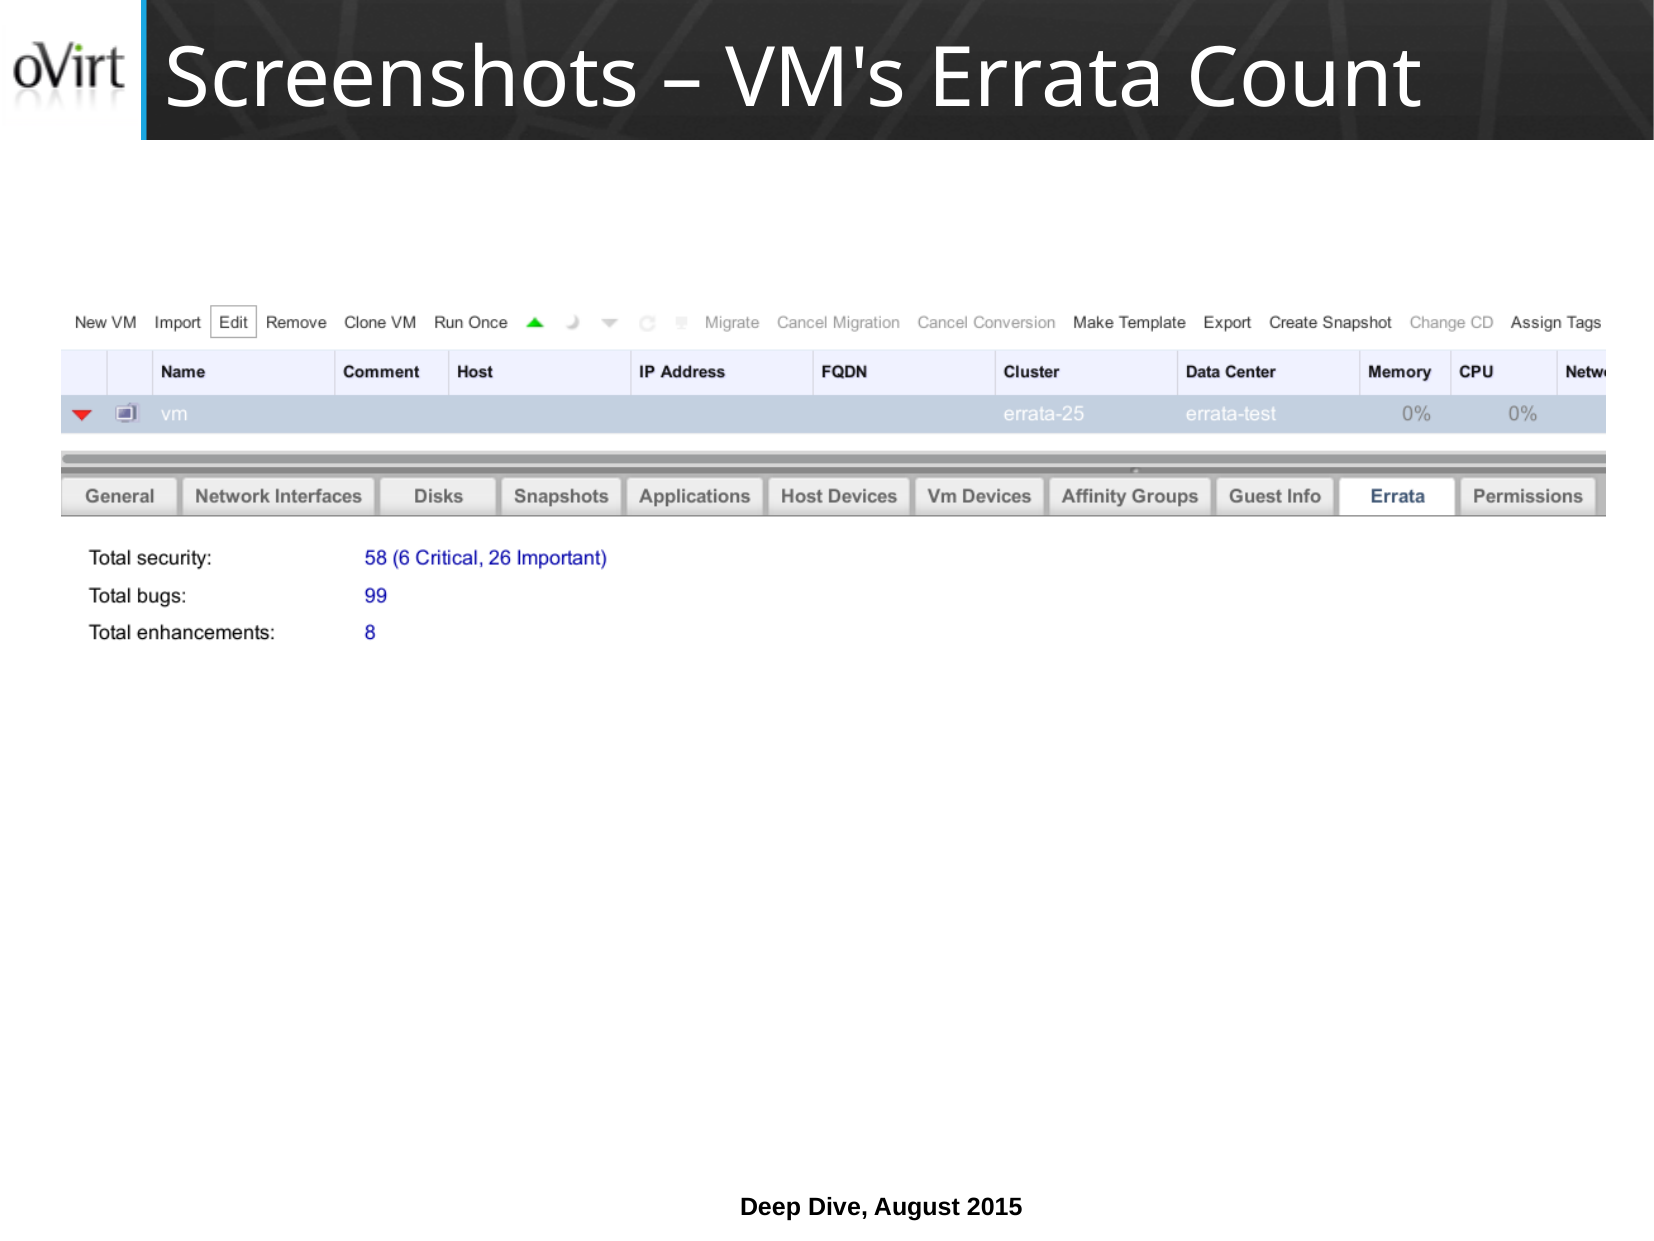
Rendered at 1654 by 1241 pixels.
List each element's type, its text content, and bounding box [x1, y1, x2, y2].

picture [61, 299, 1606, 676]
picture [0, 0, 1654, 140]
title Screenshots – VM's Errata Count [164, 24, 1653, 125]
